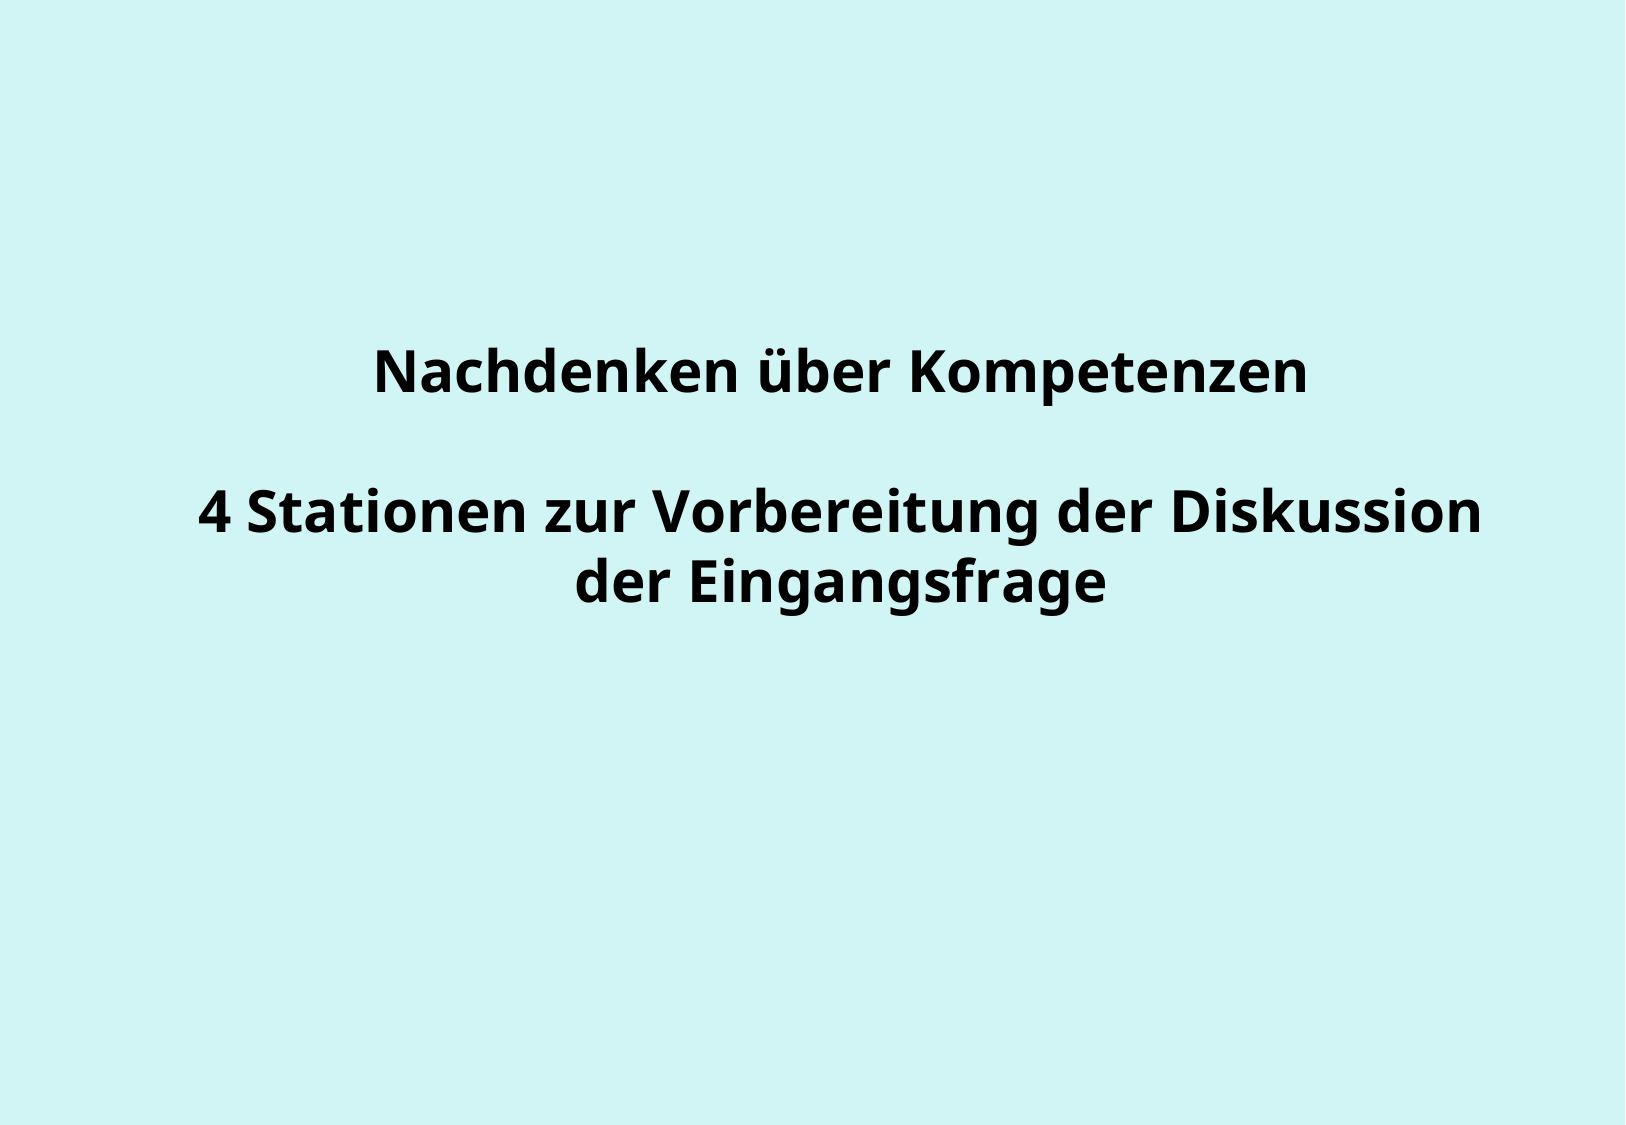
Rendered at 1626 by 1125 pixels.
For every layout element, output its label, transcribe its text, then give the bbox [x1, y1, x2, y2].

title Nachdenken über Kompetenzen 4 Stationen zur Vorbereitung der Diskussion der Eingangsfrage [174, 326, 1508, 443]
